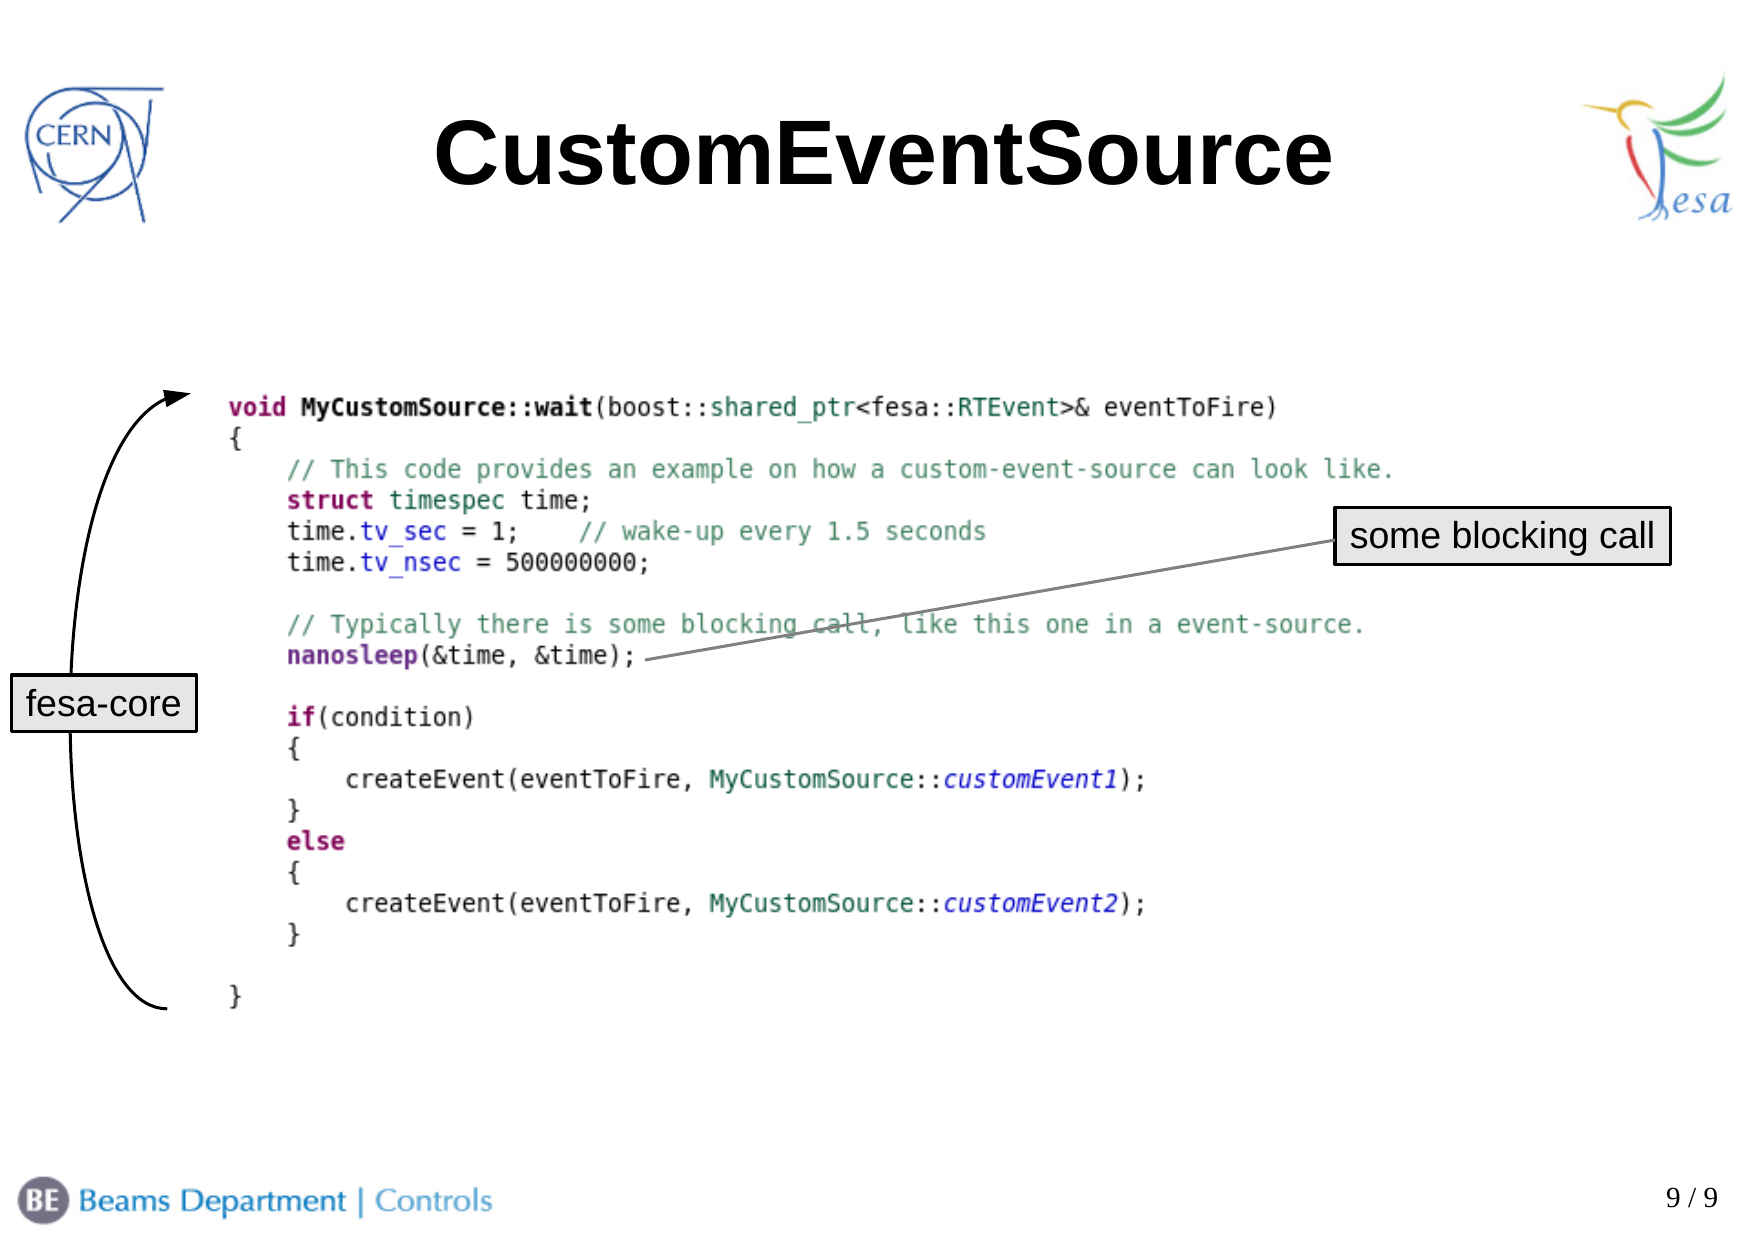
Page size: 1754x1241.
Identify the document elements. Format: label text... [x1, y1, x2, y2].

picture [1590, 64, 1736, 222]
picture [22, 85, 166, 225]
title CustomEventSource [180, 56, 1590, 250]
picture [0, 1160, 522, 1241]
picture [225, 389, 1407, 1021]
text_box fesa-core [11, 675, 197, 732]
text_box some blocking call [1335, 507, 1671, 565]
